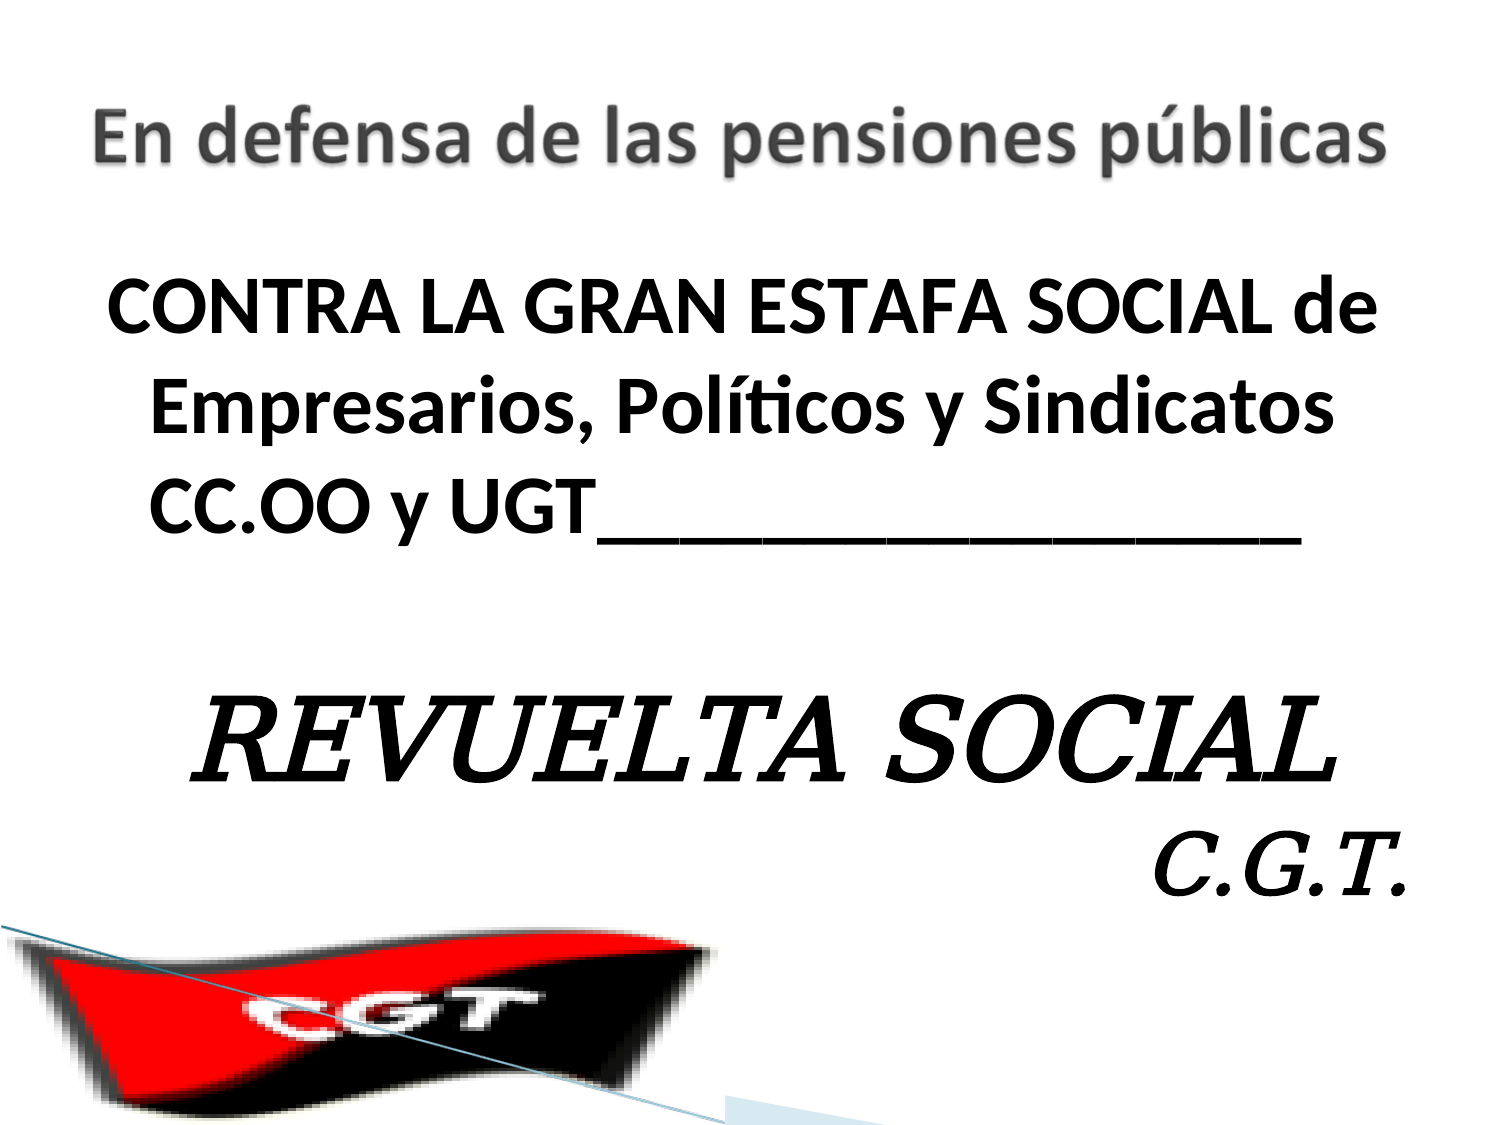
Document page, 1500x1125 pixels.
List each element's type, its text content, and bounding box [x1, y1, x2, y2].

picture [32, 43, 1446, 235]
text_box CONTRA LA GRAN ESTAFA SOCIAL de Empresarios, Políticos y Sindicatos CC.OO y UGT_________________ REVUELTA SOCIAL C.G.T. [75, 242, 1426, 919]
picture [0, 924, 726, 1125]
